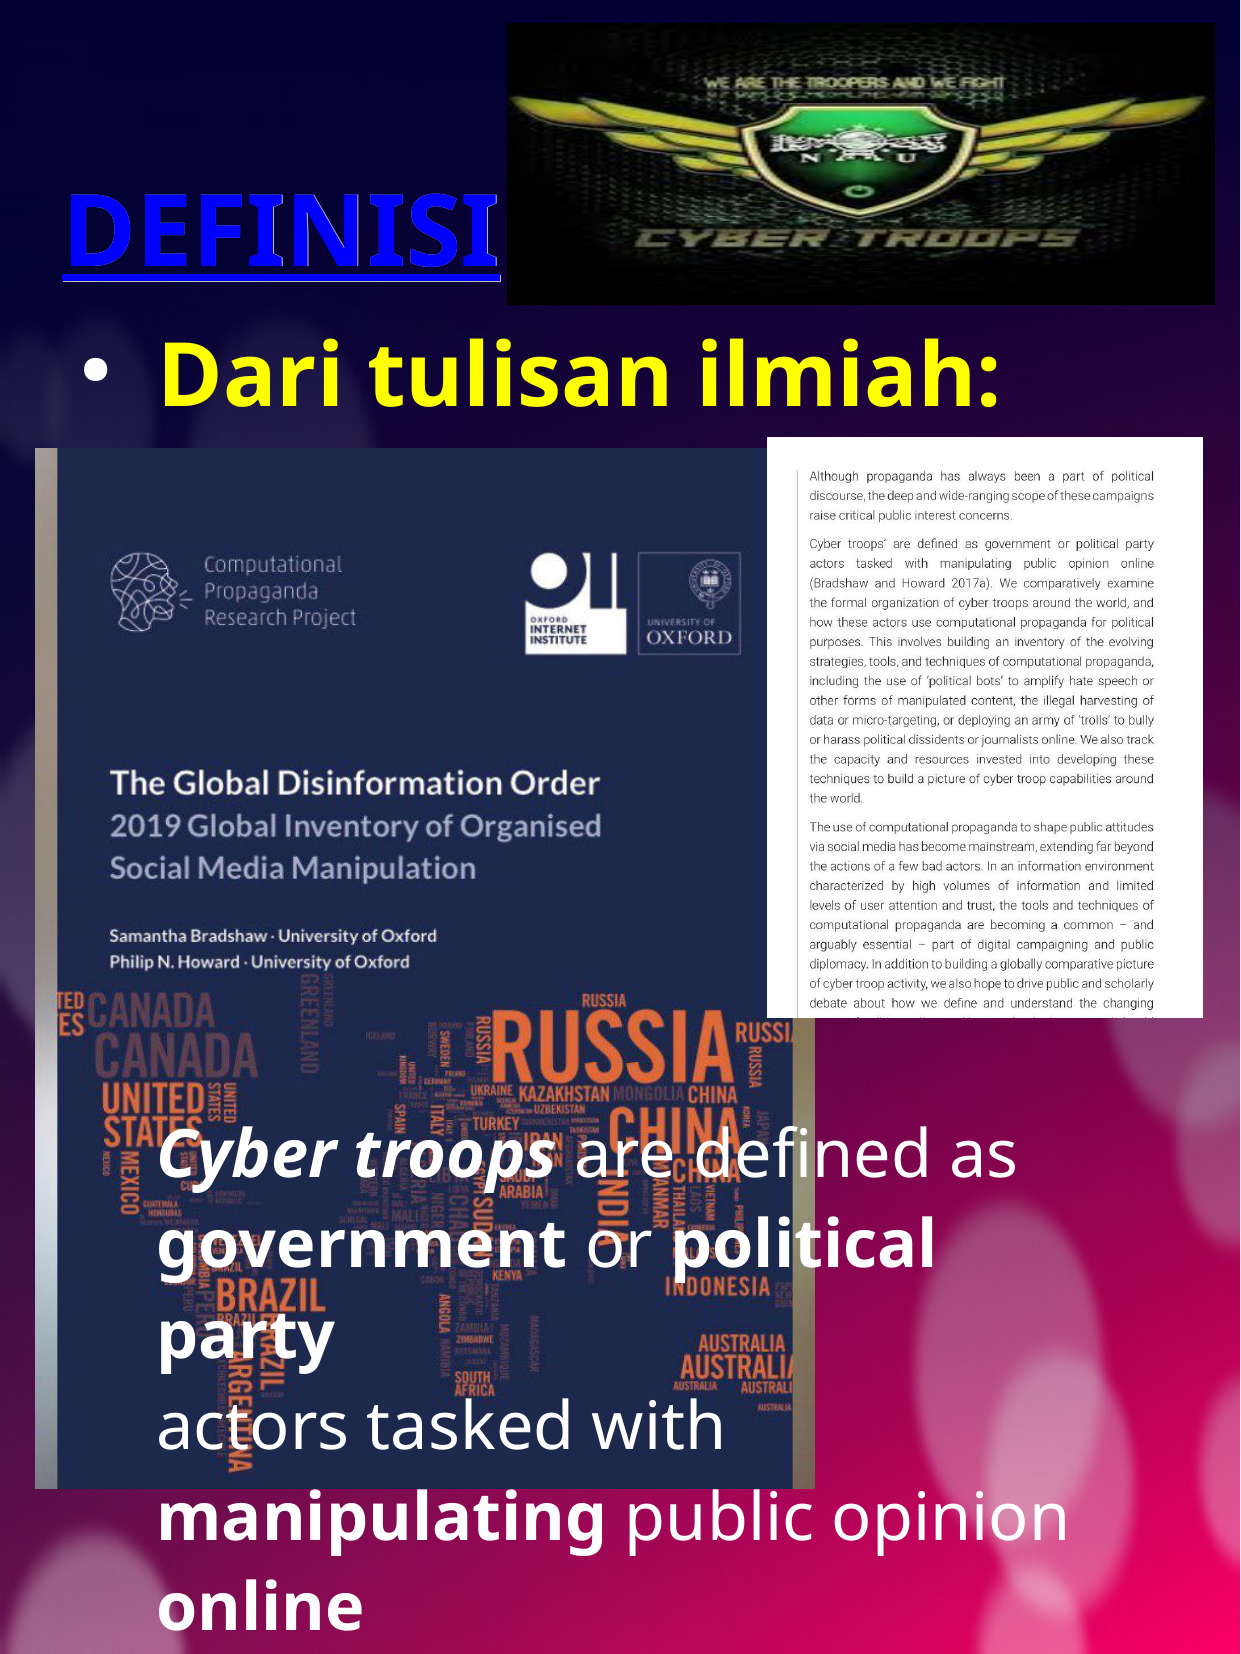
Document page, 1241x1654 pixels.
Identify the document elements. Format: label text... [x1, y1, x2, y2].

text_box Cyber troops are defined as government or political party actors tasked with manipulating public opinion online (Bradshaw and Howard 2017a). [141, 1098, 1146, 1562]
title DEFINISI [62, 89, 1179, 312]
picture [0, 0, 1241, 1654]
list Dari tulisan ilmiah: [62, 312, 1179, 438]
